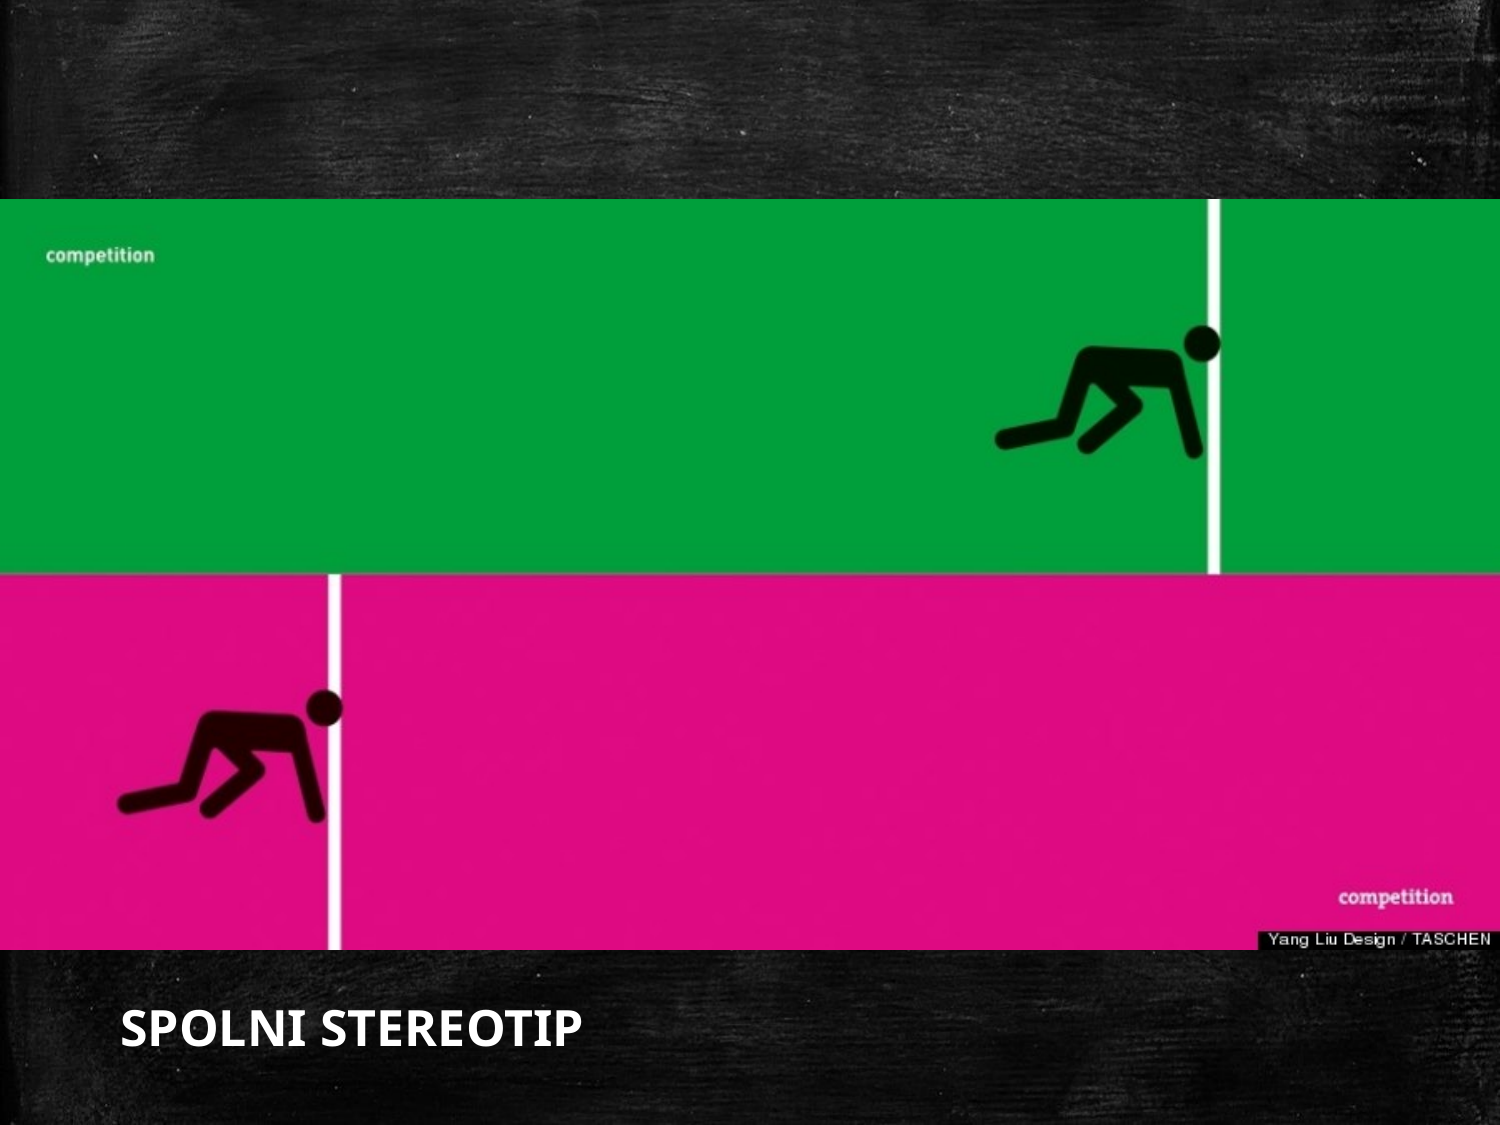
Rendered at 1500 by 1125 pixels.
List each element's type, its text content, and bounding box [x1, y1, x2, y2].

picture [0, 0, 1500, 1125]
text_box SPOLNI STEREOTIP [105, 996, 715, 1065]
